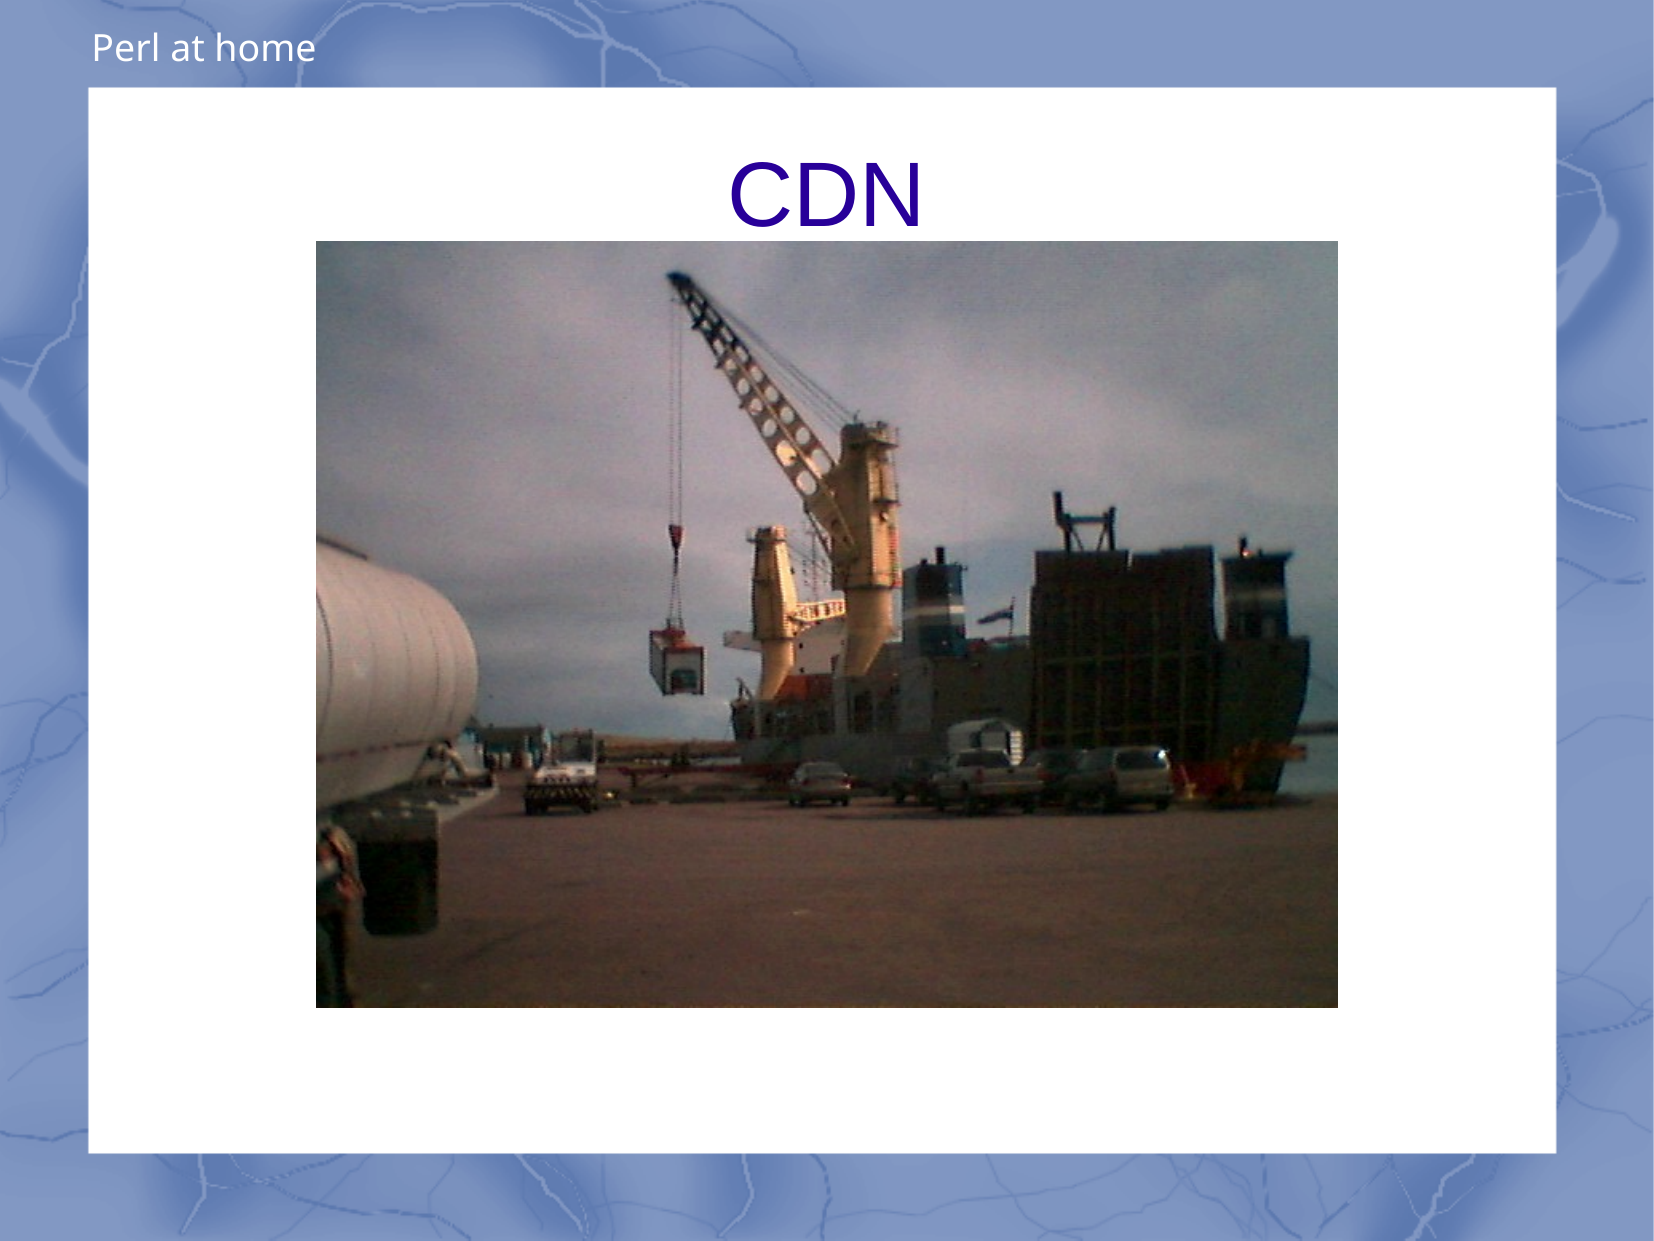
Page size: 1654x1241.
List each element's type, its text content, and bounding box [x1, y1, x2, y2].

title CDN [118, 98, 1536, 291]
picture [0, 0, 1654, 1241]
